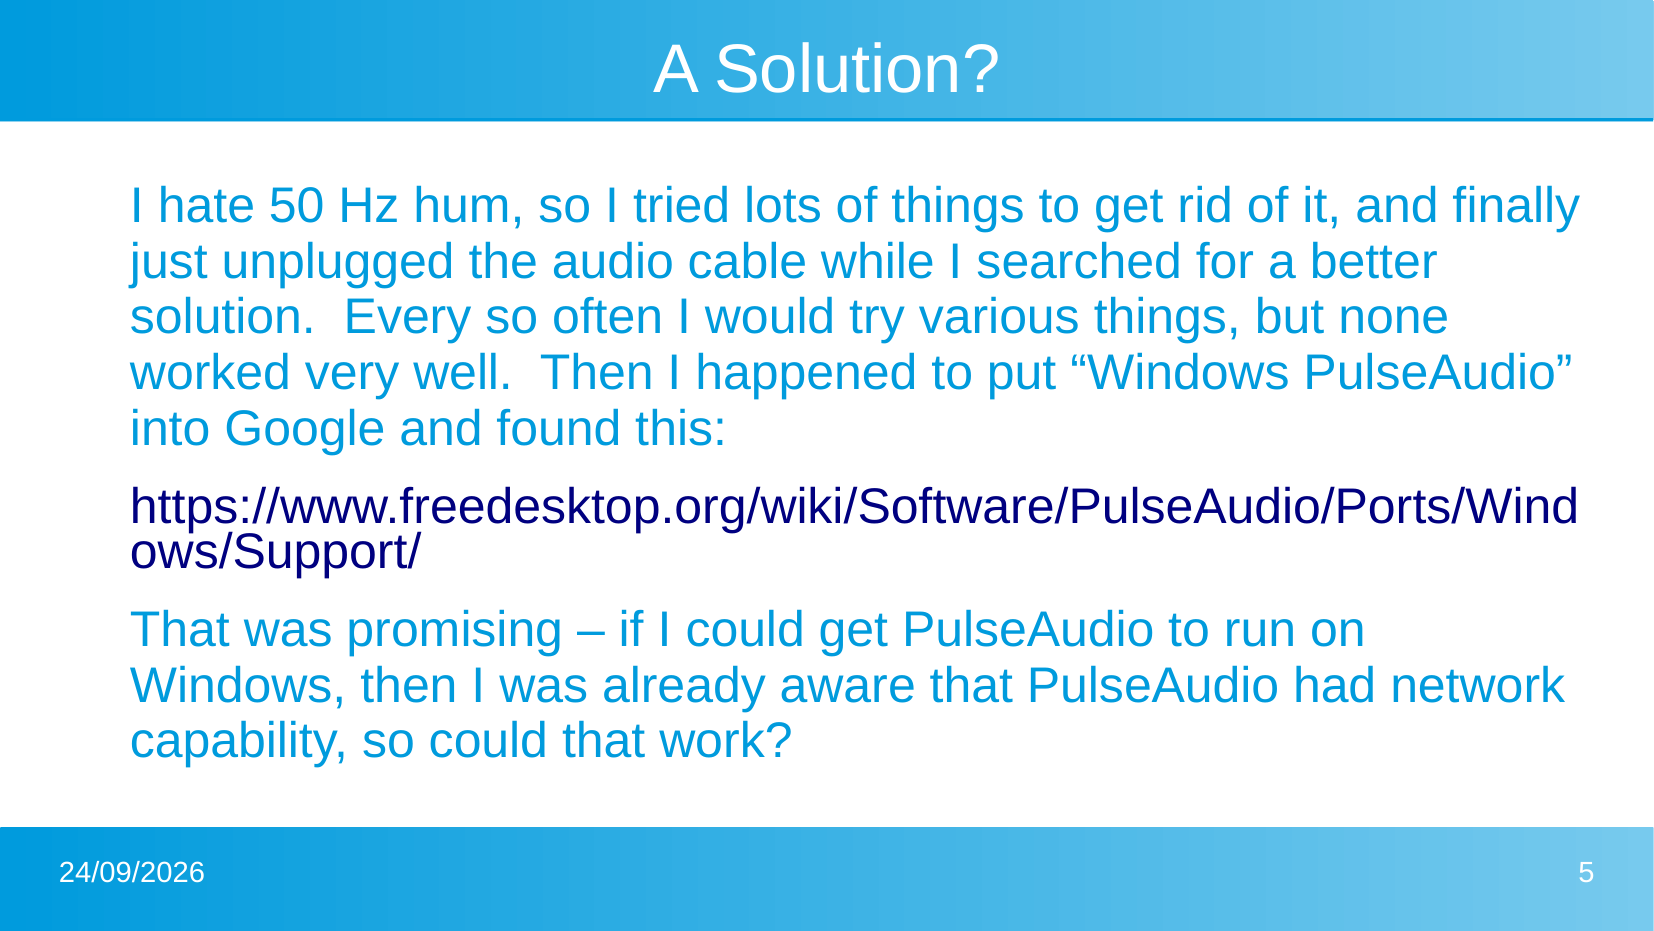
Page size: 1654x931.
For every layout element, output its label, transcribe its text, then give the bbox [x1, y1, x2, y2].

list I hate 50 Hz hum, so I tried lots of things to get rid of it, and finally just unplugged the audio cable while I searched for a better solution. Every so often I would try various things, but none worked very well. Then I happened to put “Windows PulseAudio” into Google and found this: https://www.freedesktop.org/wiki/Software/PulseAudio/Ports/Windows/Support/ That was promising – if I could get PulseAudio to run on Windows, then I was already aware that PulseAudio had network capability, so could that work? [59, 177, 1595, 768]
title A Solution? [59, 29, 1595, 108]
